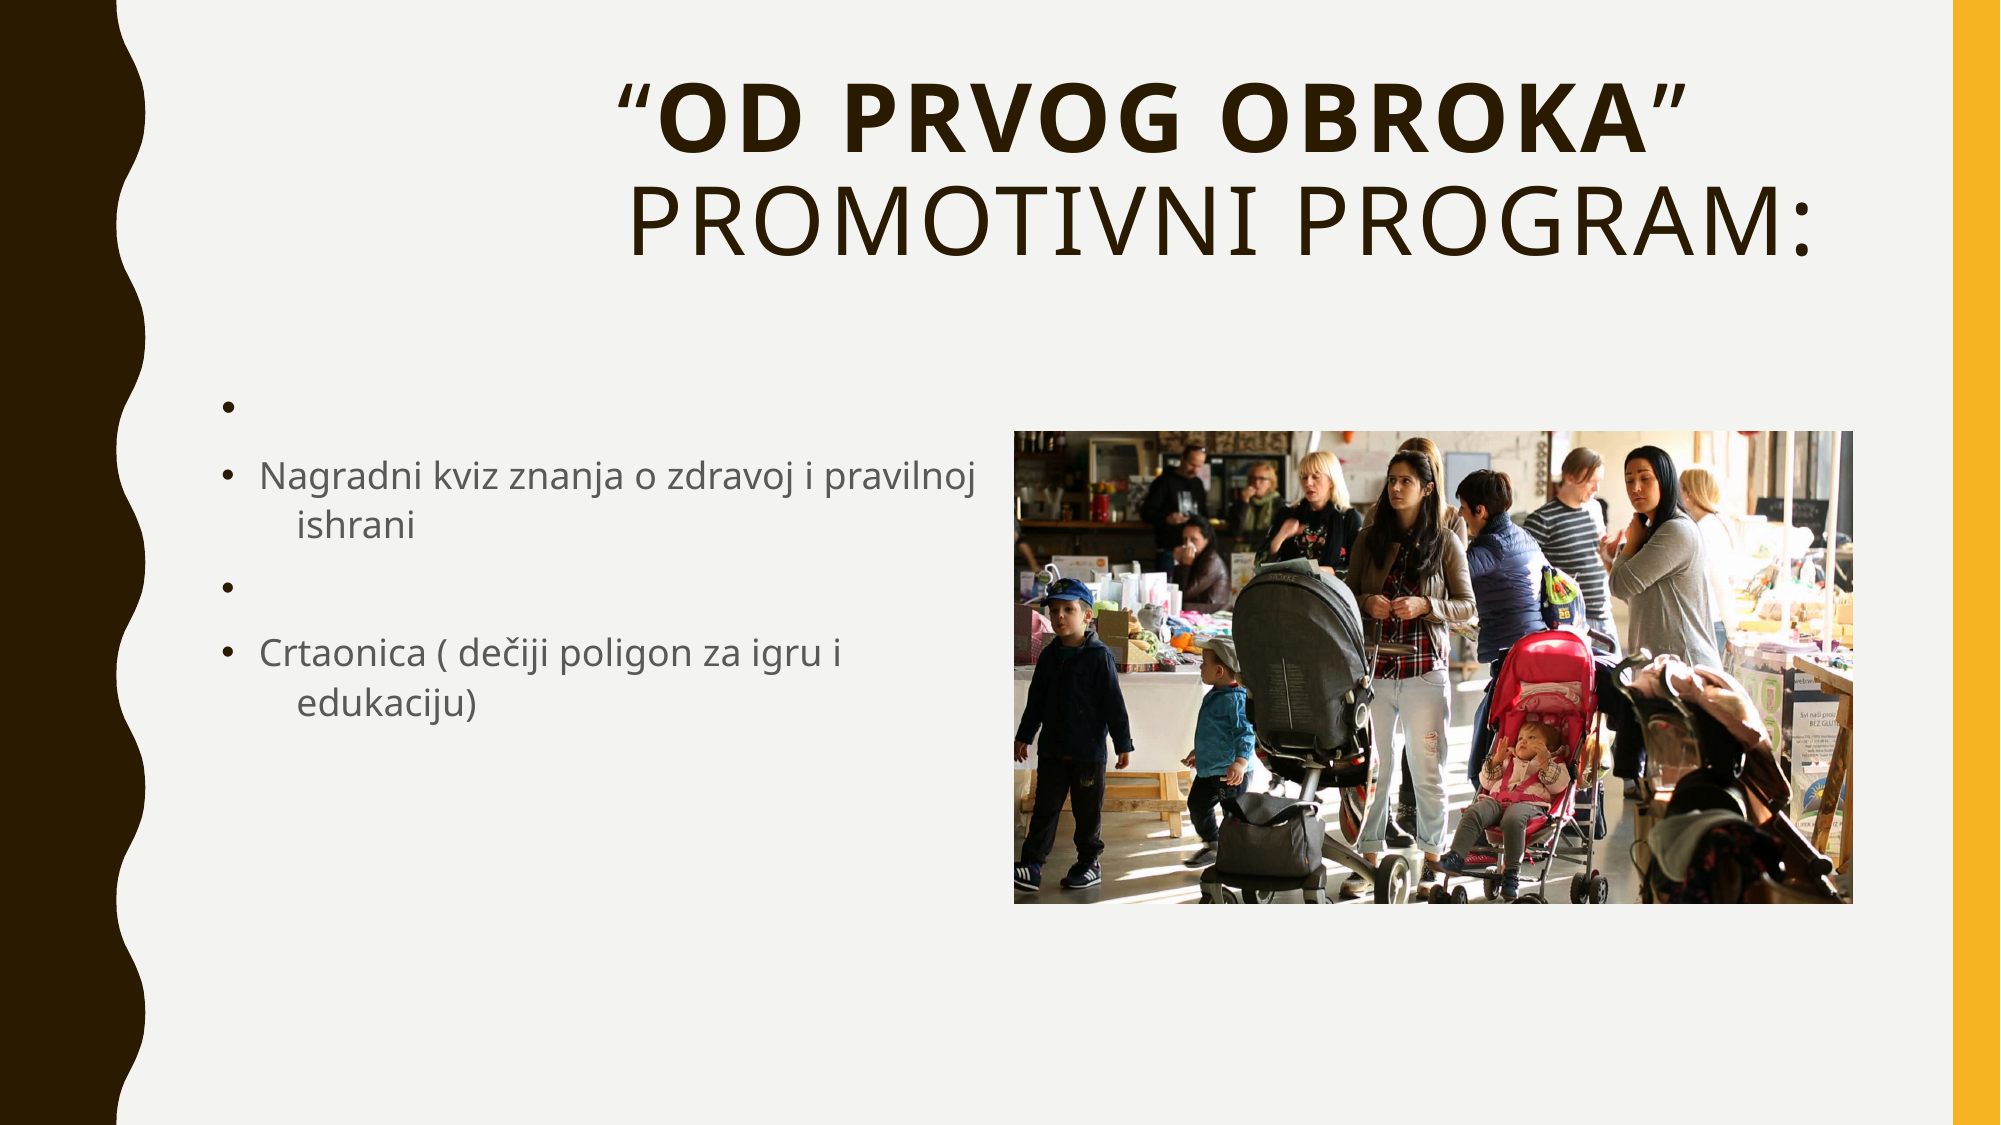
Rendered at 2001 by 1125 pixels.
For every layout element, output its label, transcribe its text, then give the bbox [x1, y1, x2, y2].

list Nagradni kviz znanja o zdravoj i pravilnoj ishrani Crtaonica ( dečiji poligon za igru i edukaciju) [206, 375, 994, 969]
title “OD PRVOG OBROKA” PROMOTIVNI PROGRAM: [205, 62, 1876, 308]
picture [1014, 431, 1853, 904]
